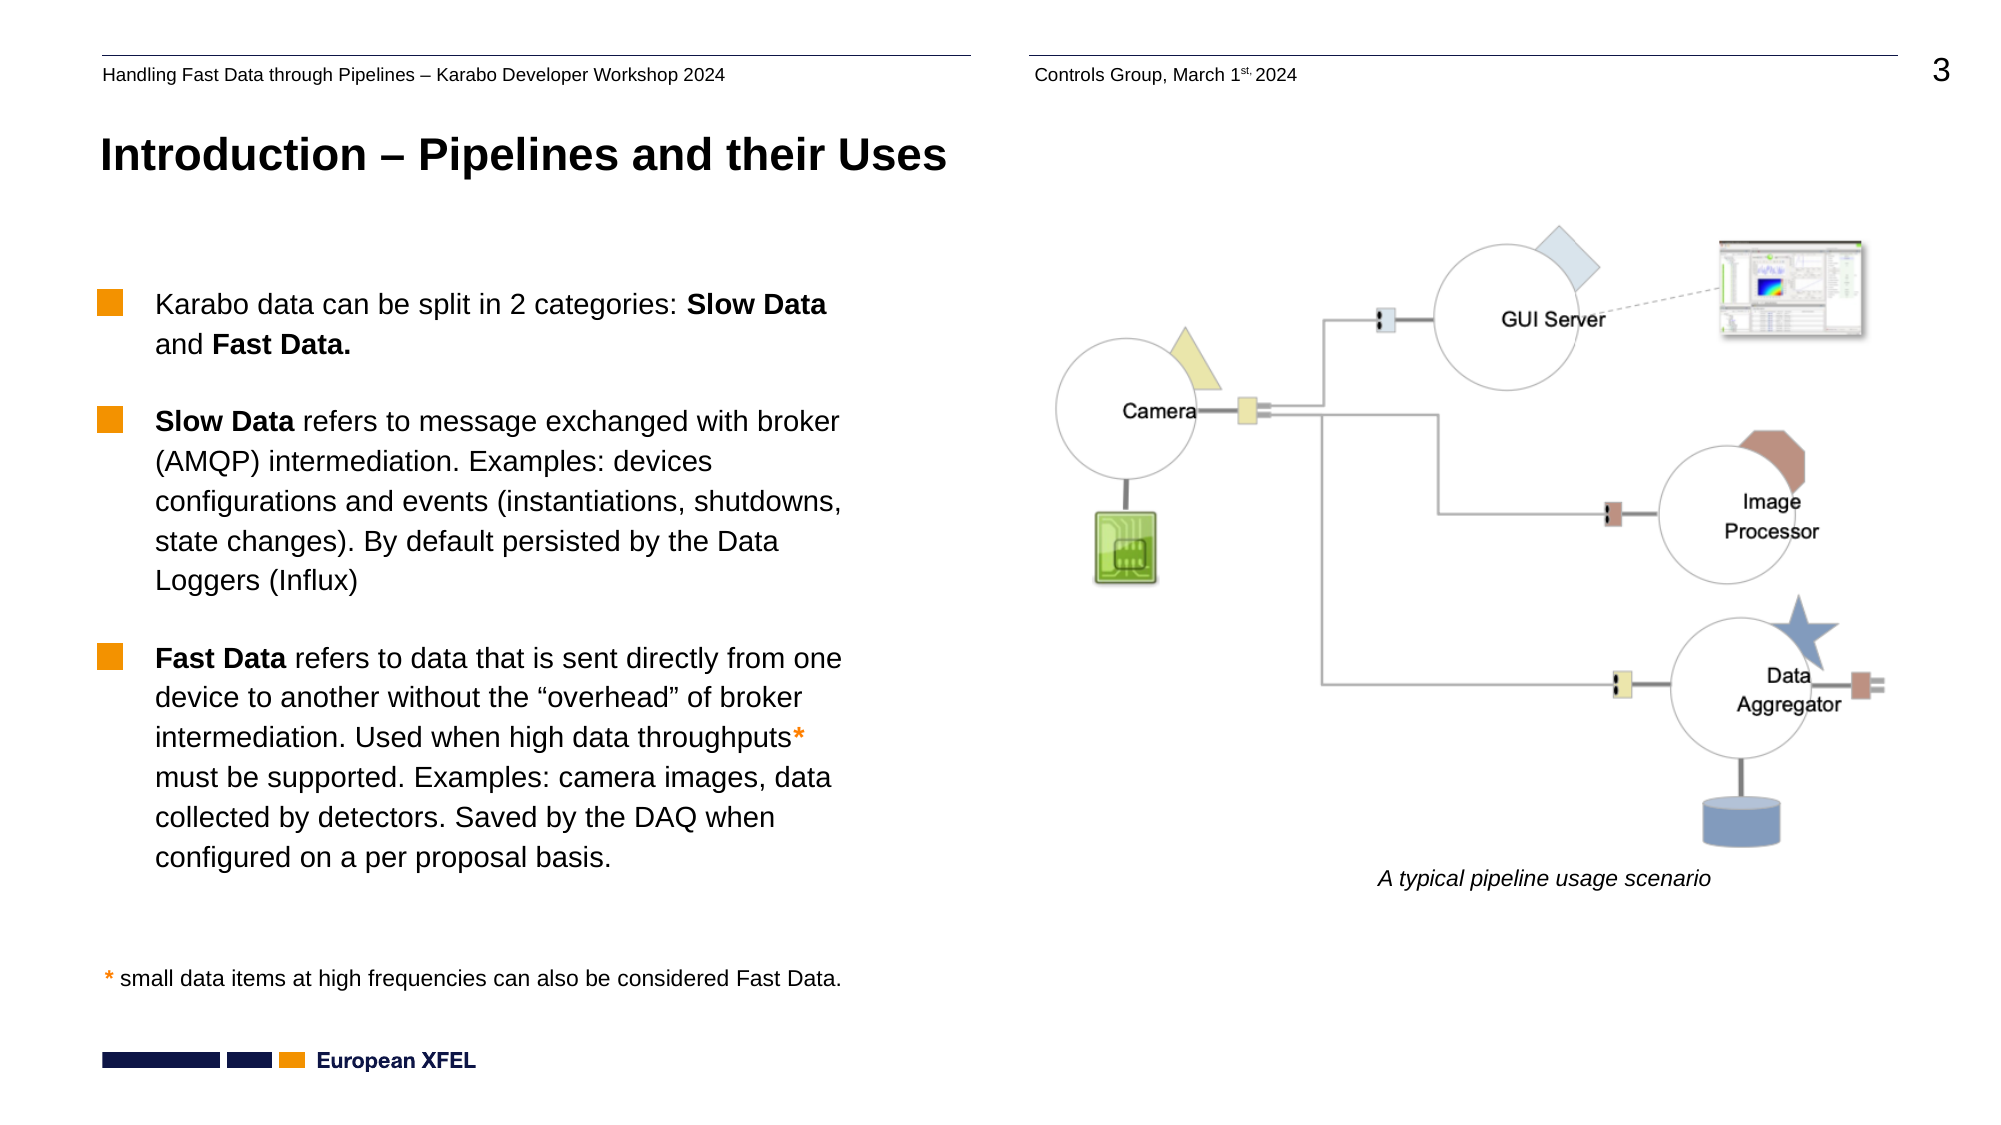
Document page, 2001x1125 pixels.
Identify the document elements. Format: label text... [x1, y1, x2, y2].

text_box A typical pipeline usage scenario [1363, 858, 1728, 899]
picture [1036, 179, 1906, 865]
list Karabo data can be split in 2 categories: Slow Data and Fast Data. Slow Data refers to message exchanged with broker (AMQP) intermediation. Examples: devices configurations and events (instantiations, shutdowns, state changes). By default persisted by the Data Loggers (Influx) Fast Data refers to data that is sent directly from one device to another without the “overhead” of broker intermediation. Used when high data throughputs* must be supported. Examples: camera images, data collected by detectors. Saved by the DAQ when configured on a per proposal basis. [96, 208, 871, 858]
title Introduction – Pipelines and their Uses [100, 100, 1898, 180]
text_box * small data items at high frequencies can also be considered Fast Data. [90, 958, 1069, 1025]
